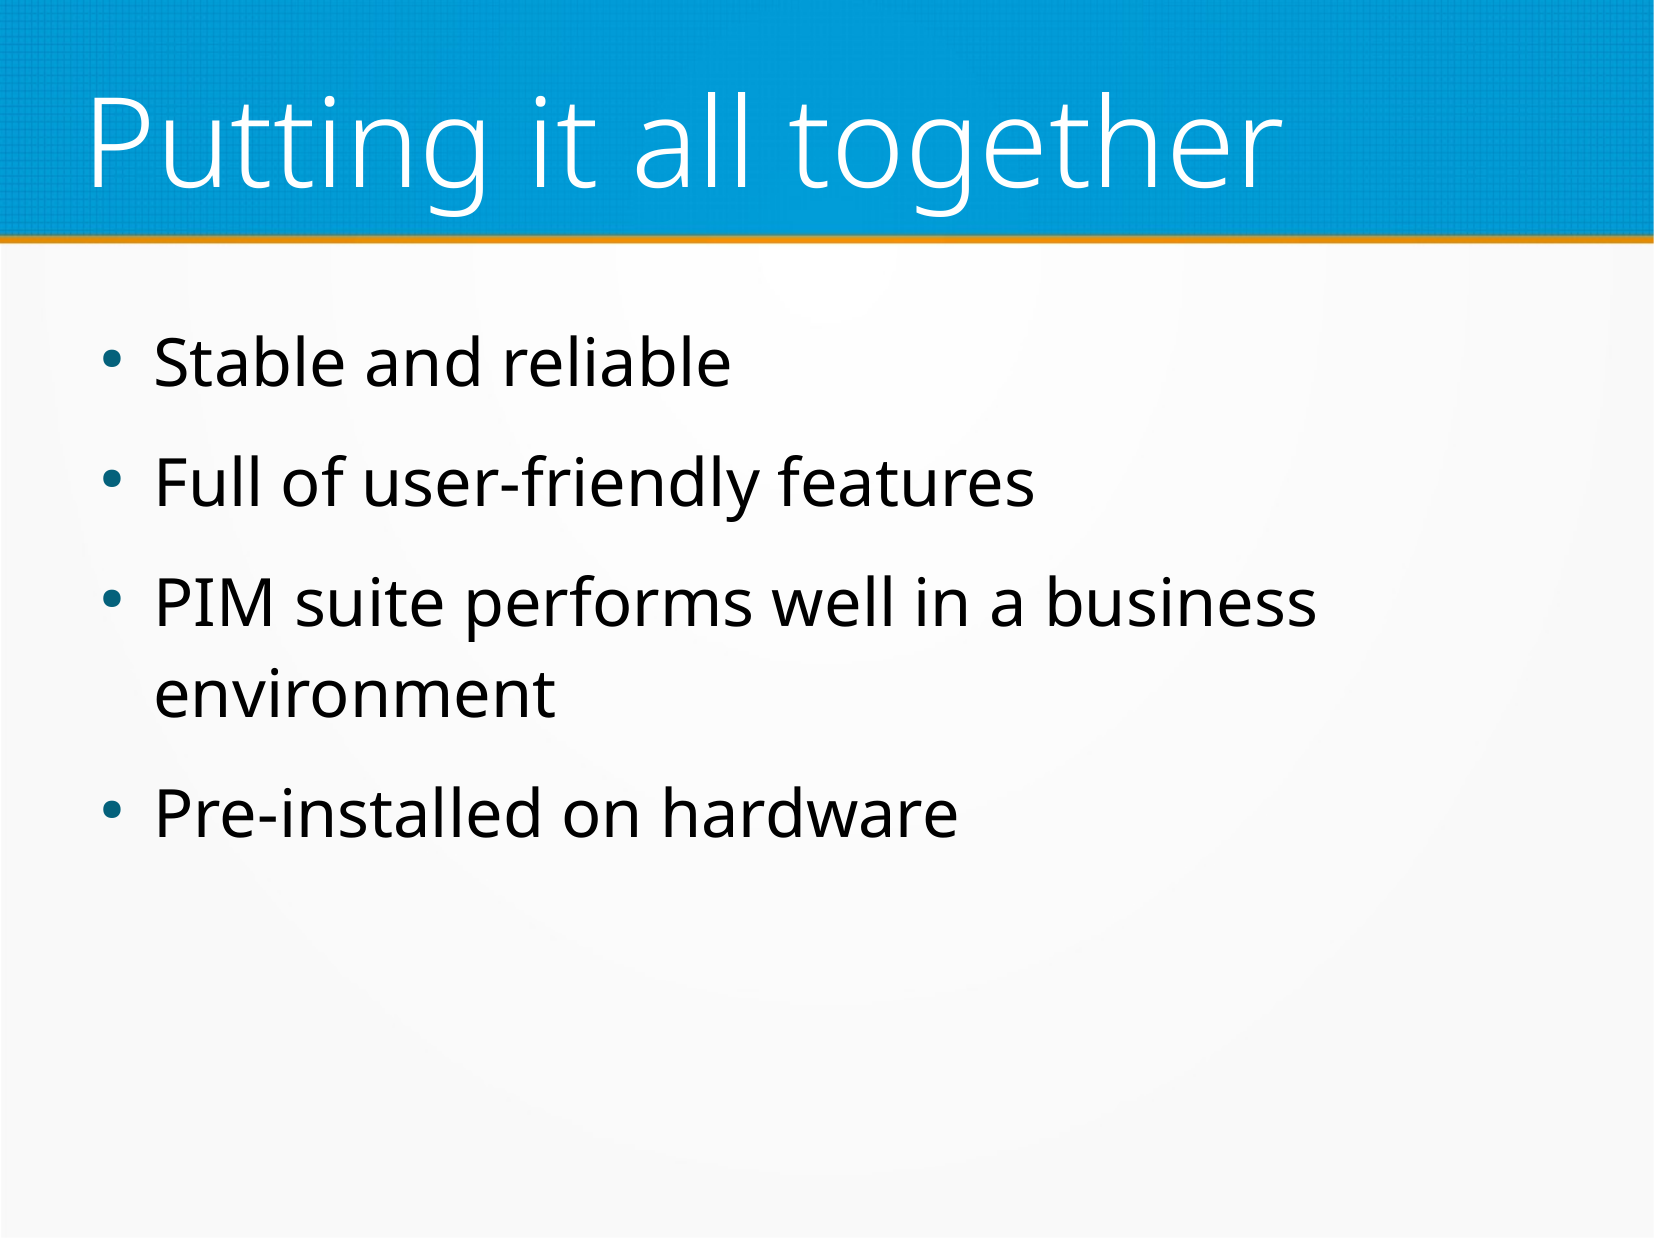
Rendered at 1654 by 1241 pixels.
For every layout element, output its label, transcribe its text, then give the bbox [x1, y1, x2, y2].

title Putting it all together [82, 41, 1636, 225]
list Stable and reliable Full of user-friendly features PIM suite performs well in a business environment Pre-installed on hardware [82, 315, 1563, 1081]
picture [0, 233, 1654, 1241]
